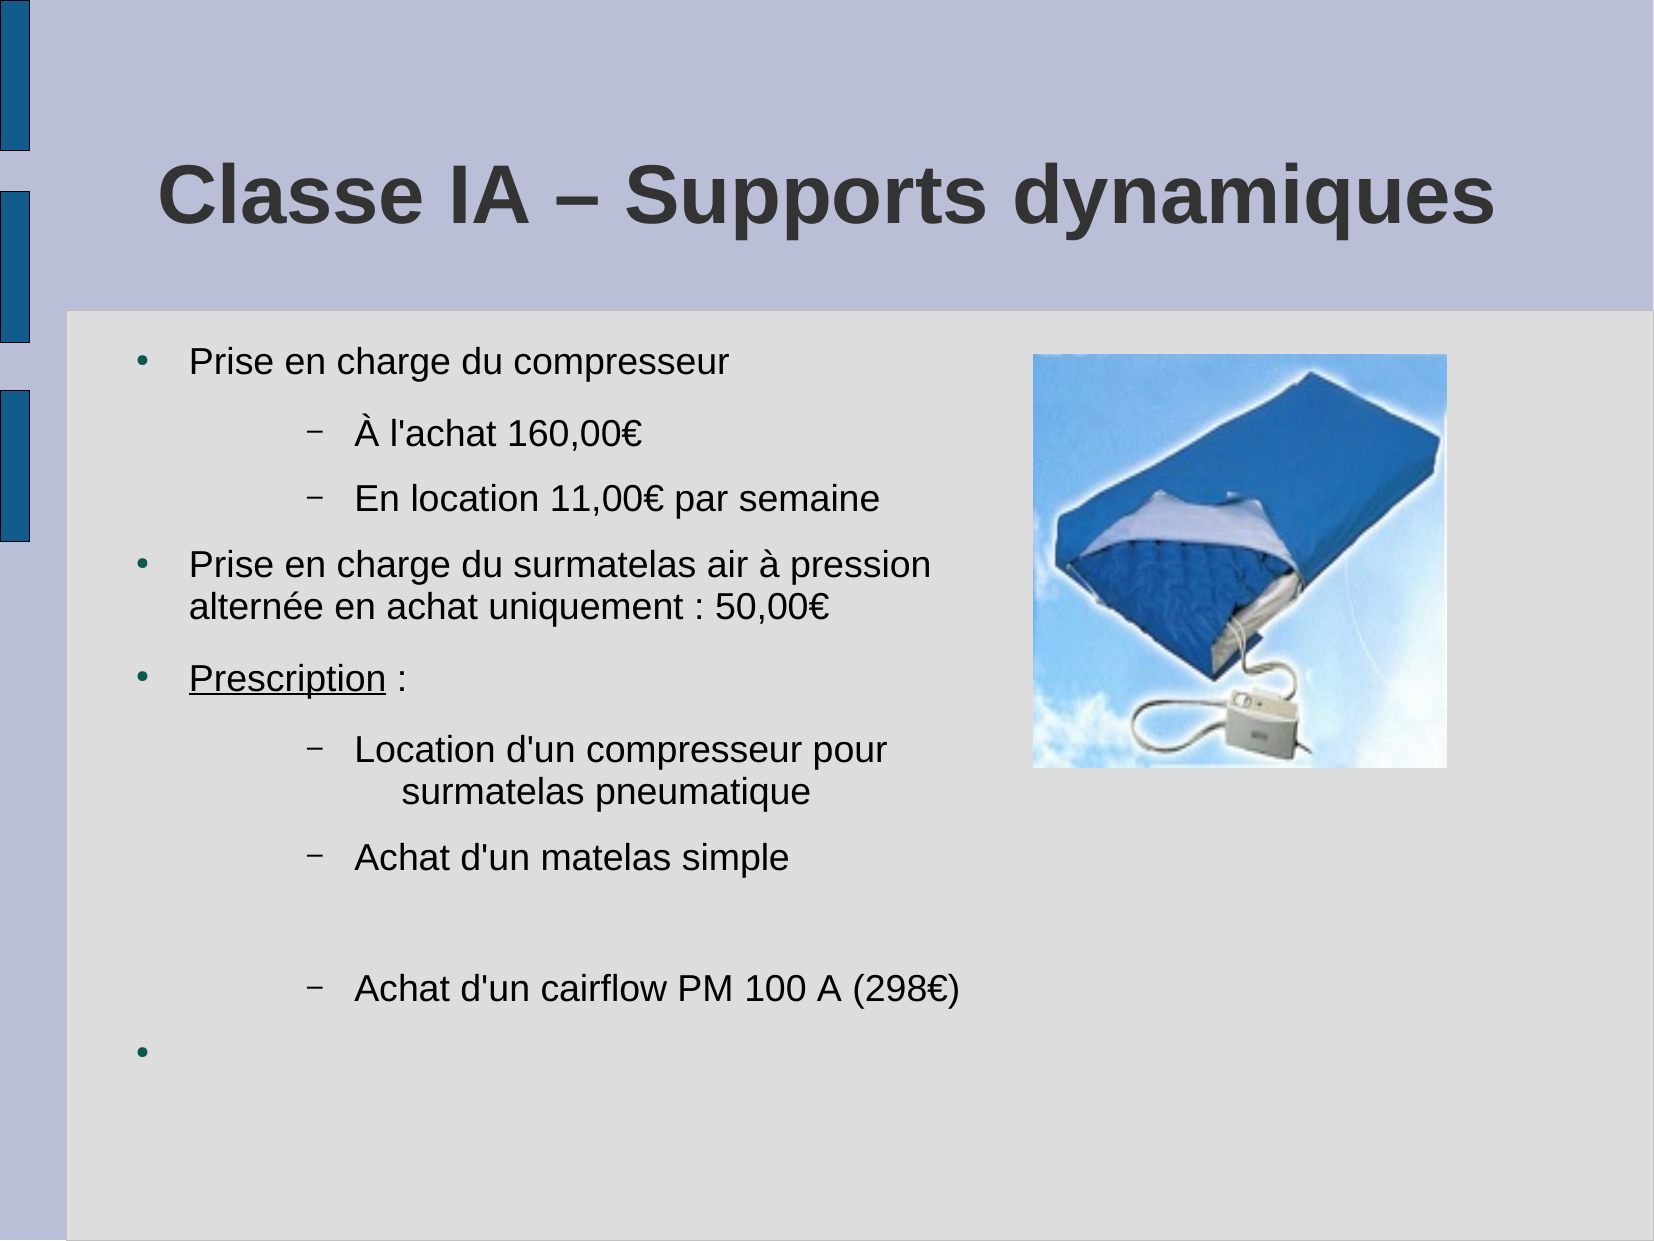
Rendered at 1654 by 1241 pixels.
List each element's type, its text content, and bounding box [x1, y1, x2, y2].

list Prise en charge du compresseur À l'achat 160,00€ En location 11,00€ par semaine Prise en charge du surmatelas air à pression alternée en achat uniquement : 50,00€ Prescription : Location d'un compresseur pour surmatelas pneumatique Achat d'un matelas simple Achat d'un cairflow PM 100 A (298€) [118, 340, 1034, 1123]
picture [1033, 354, 1447, 768]
title Classe IA – Supports dynamiques [121, 91, 1534, 299]
